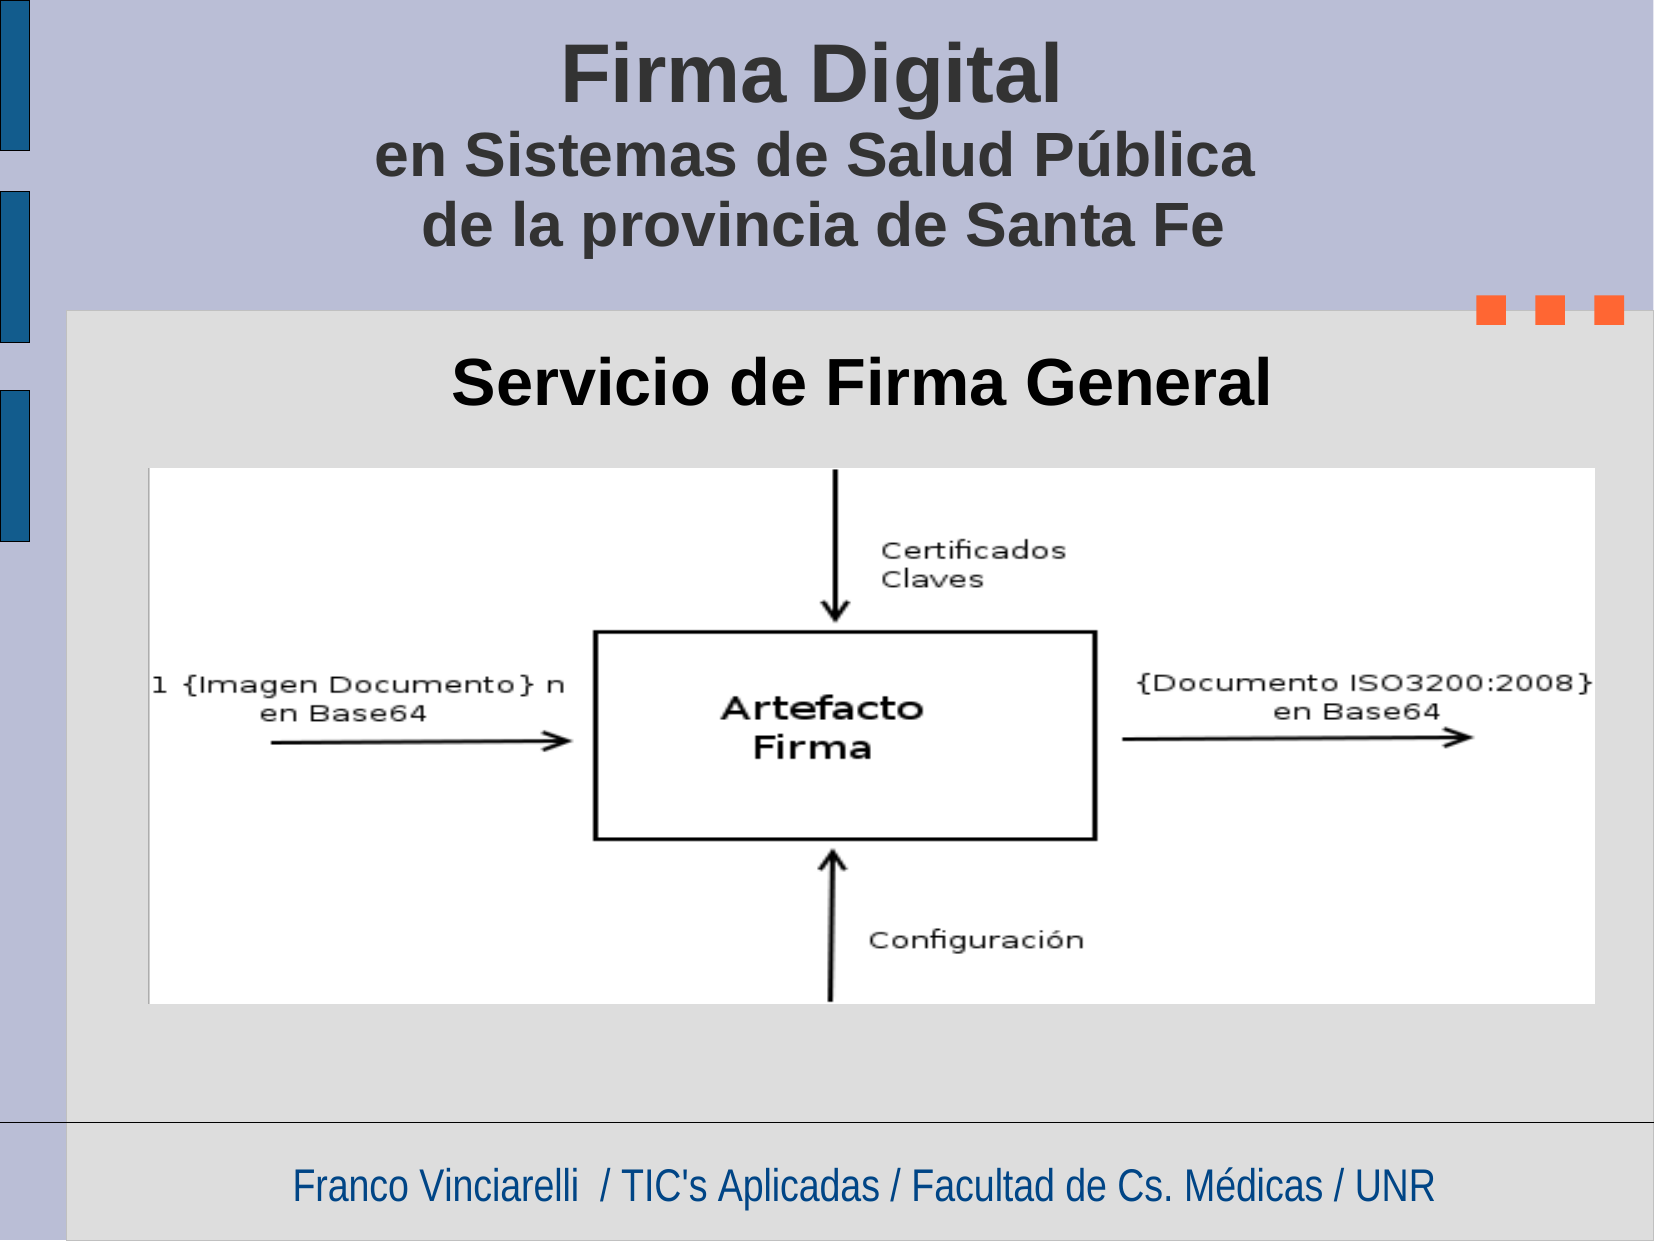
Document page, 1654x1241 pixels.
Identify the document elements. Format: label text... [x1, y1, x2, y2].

text_box Franco Vinciarelli / TIC's Aplicadas / Facultad de Cs. Médicas / UNR [292, 1158, 1447, 1211]
picture [147, 468, 1595, 1004]
list Servicio de Firma General [121, 344, 1534, 1122]
title Firma Digital en Sistemas de Salud Pública de la provincia de Santa Fe [118, 26, 1531, 260]
text_box [1594, 295, 1625, 325]
text_box [1535, 295, 1565, 325]
text_box [1476, 295, 1506, 325]
list Servicio de Firma General [121, 1123, 1534, 1127]
